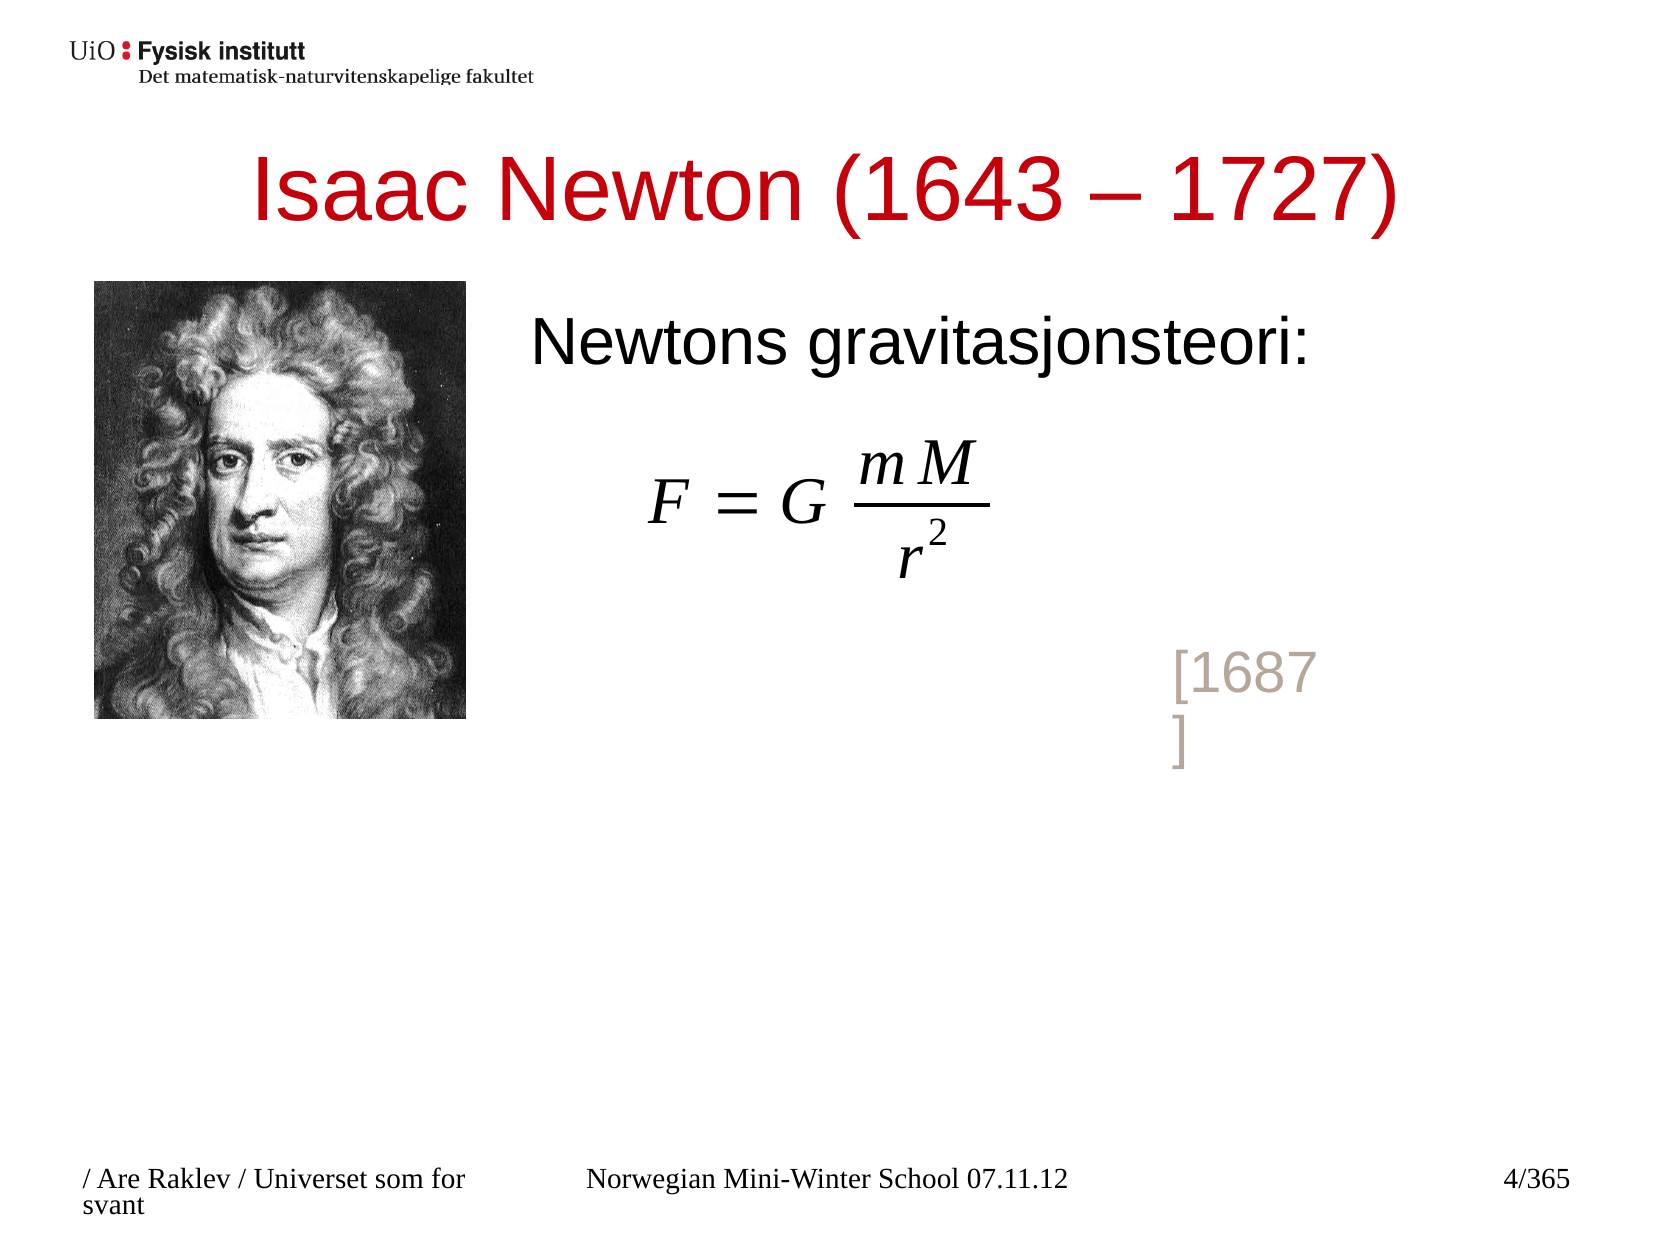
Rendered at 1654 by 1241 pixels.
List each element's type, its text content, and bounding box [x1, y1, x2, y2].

text_box [1687] [1158, 632, 1351, 713]
title Isaac Newton (1643 – 1727) [82, 84, 1571, 292]
chart [637, 425, 999, 594]
picture [68, 37, 537, 89]
text_box Newtons gravitasjonsteori: [515, 296, 1538, 386]
picture [94, 281, 466, 719]
